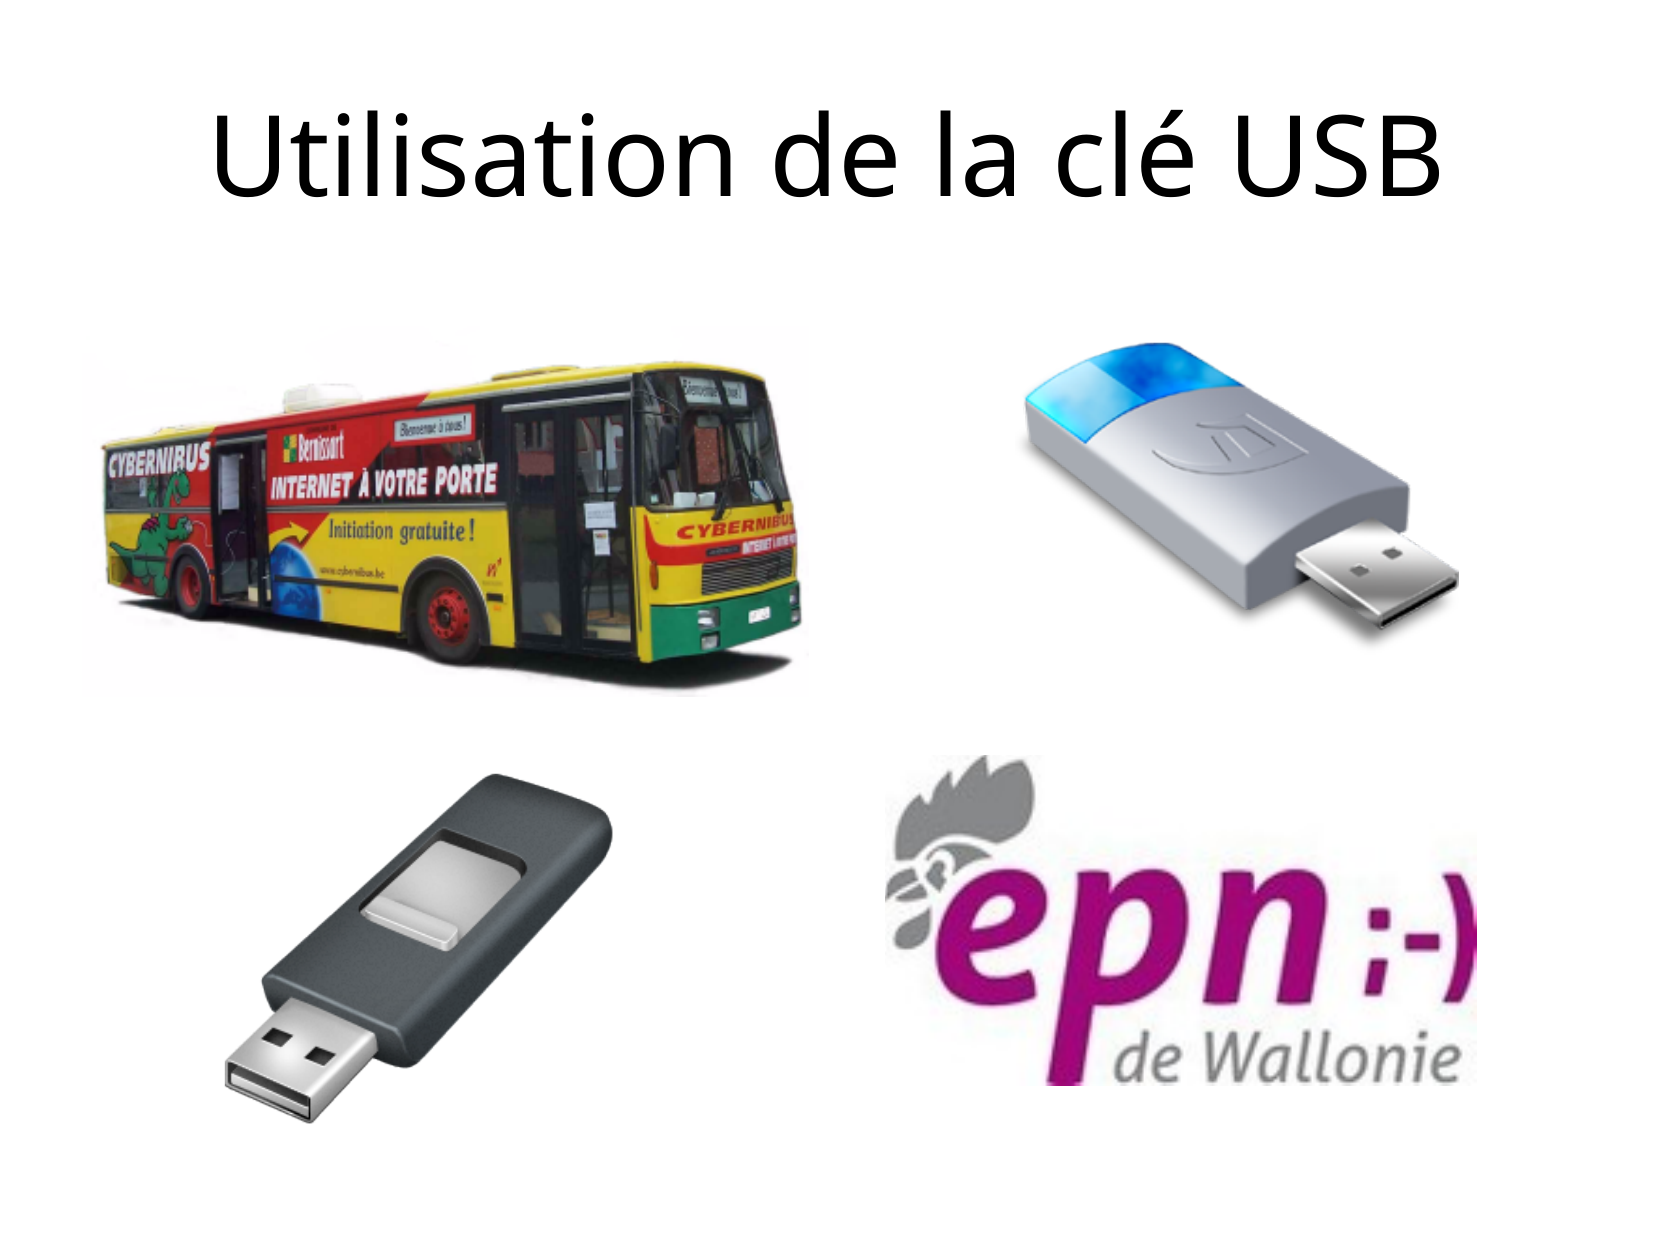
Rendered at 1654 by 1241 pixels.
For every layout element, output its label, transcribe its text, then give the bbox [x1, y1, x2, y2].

title Utilisation de la clé USB [82, 49, 1571, 257]
picture [212, 744, 626, 1146]
picture [1015, 271, 1477, 709]
picture [82, 326, 809, 697]
picture [885, 755, 1477, 1086]
